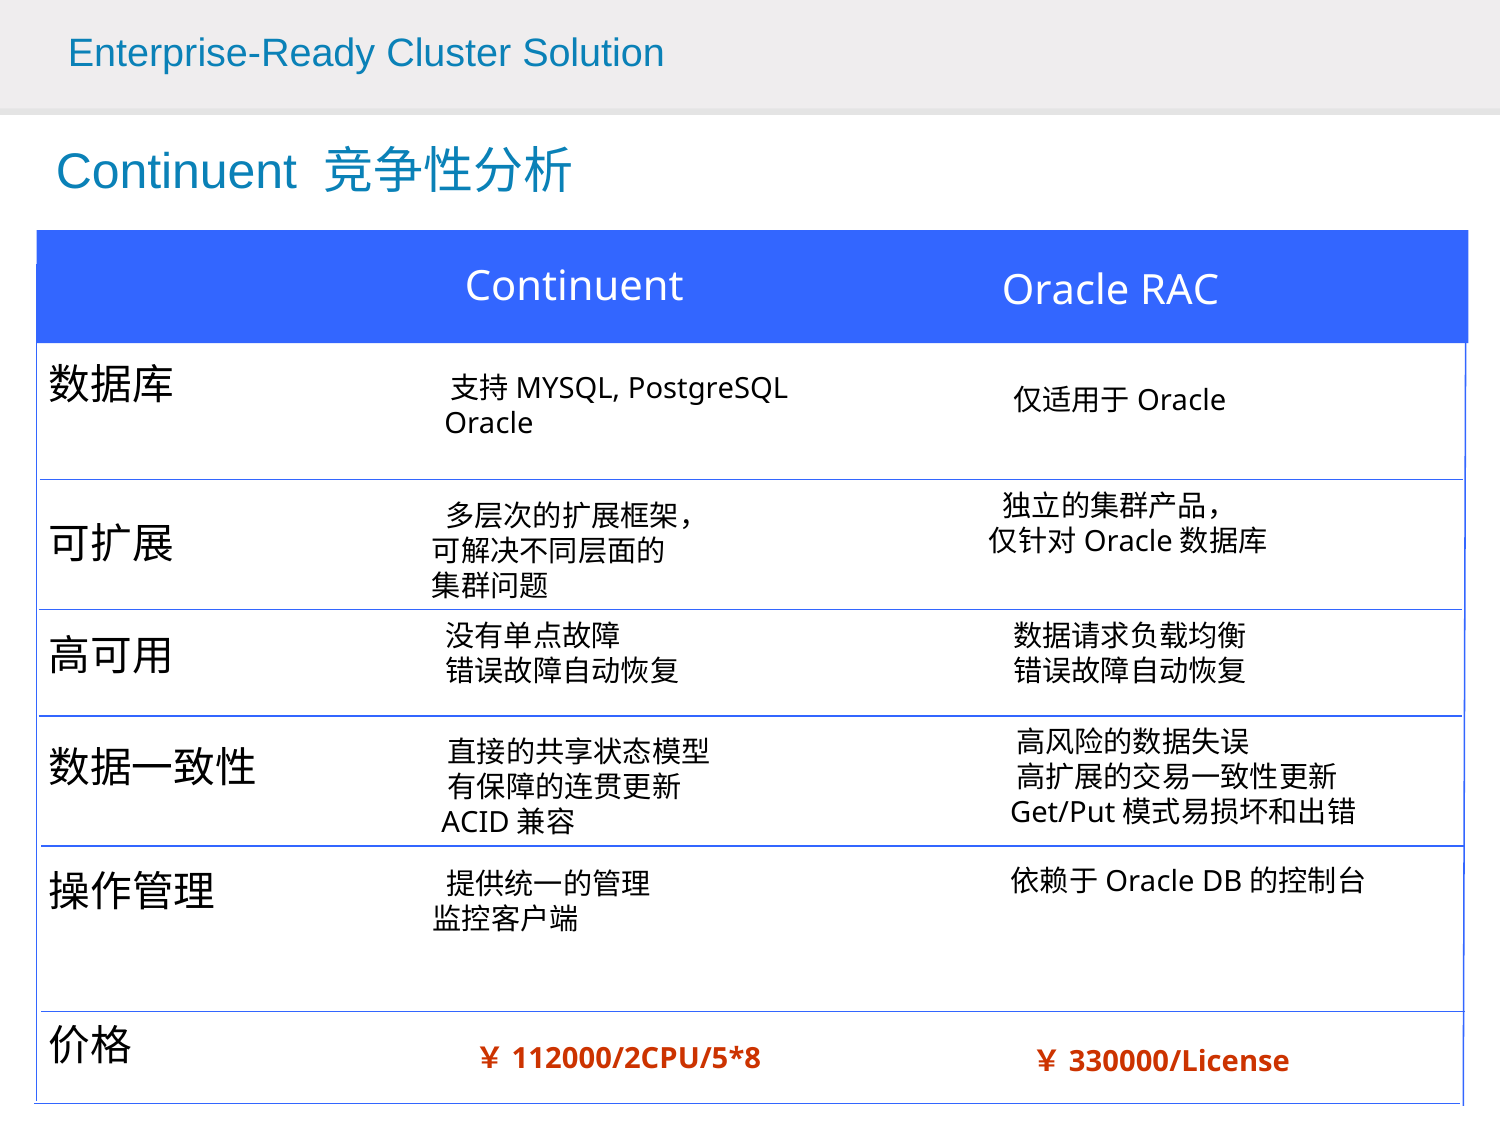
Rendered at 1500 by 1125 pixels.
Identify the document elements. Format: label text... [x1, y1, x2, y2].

text_box 高风险的数据失误 高扩展的交易一致性更新 Get/Put模式易损坏和出错 [995, 715, 1365, 836]
text_box 多层次的扩展框架， 可解决不同层面的 集群问题 [424, 489, 717, 610]
text_box 支持MYSQL, PostgreSQL Oracle [429, 361, 797, 447]
text_box 直接的共享状态模型 有保障的连贯更新 ACID兼容 [426, 725, 719, 847]
text_box 数据一致性 [40, 733, 265, 799]
text_box 提供统一的管理 监控客户端 [425, 857, 659, 943]
text_box ￥330000/License [1011, 1034, 1298, 1085]
text_box 操作管理 [40, 857, 224, 923]
text_box 可扩展 [40, 508, 182, 575]
text_box Continuent 竞争性分析 [41, 129, 1022, 209]
text_box 仅适用于Oracle [992, 372, 1235, 424]
text_box 没有单点故障 错误故障自动恢复 [424, 609, 687, 695]
text_box 价格 [41, 1011, 140, 1077]
text_box 依赖于Oracle DB的控制台 [989, 854, 1375, 905]
text_box ￥112000/2CPU/5*8 [454, 1031, 770, 1083]
text_box 数据库 [40, 349, 182, 416]
text_box 数据请求负载均衡 错误故障自动恢复 [992, 609, 1255, 695]
text_box 独立的集群产品， 仅针对Oracle数据库 [981, 479, 1276, 565]
text_box 高可用 [40, 621, 182, 687]
text_box Oracle RAC [994, 254, 1227, 321]
picture [0, 0, 1500, 115]
text_box Continuent [457, 250, 692, 317]
text_box [36, 230, 1469, 344]
